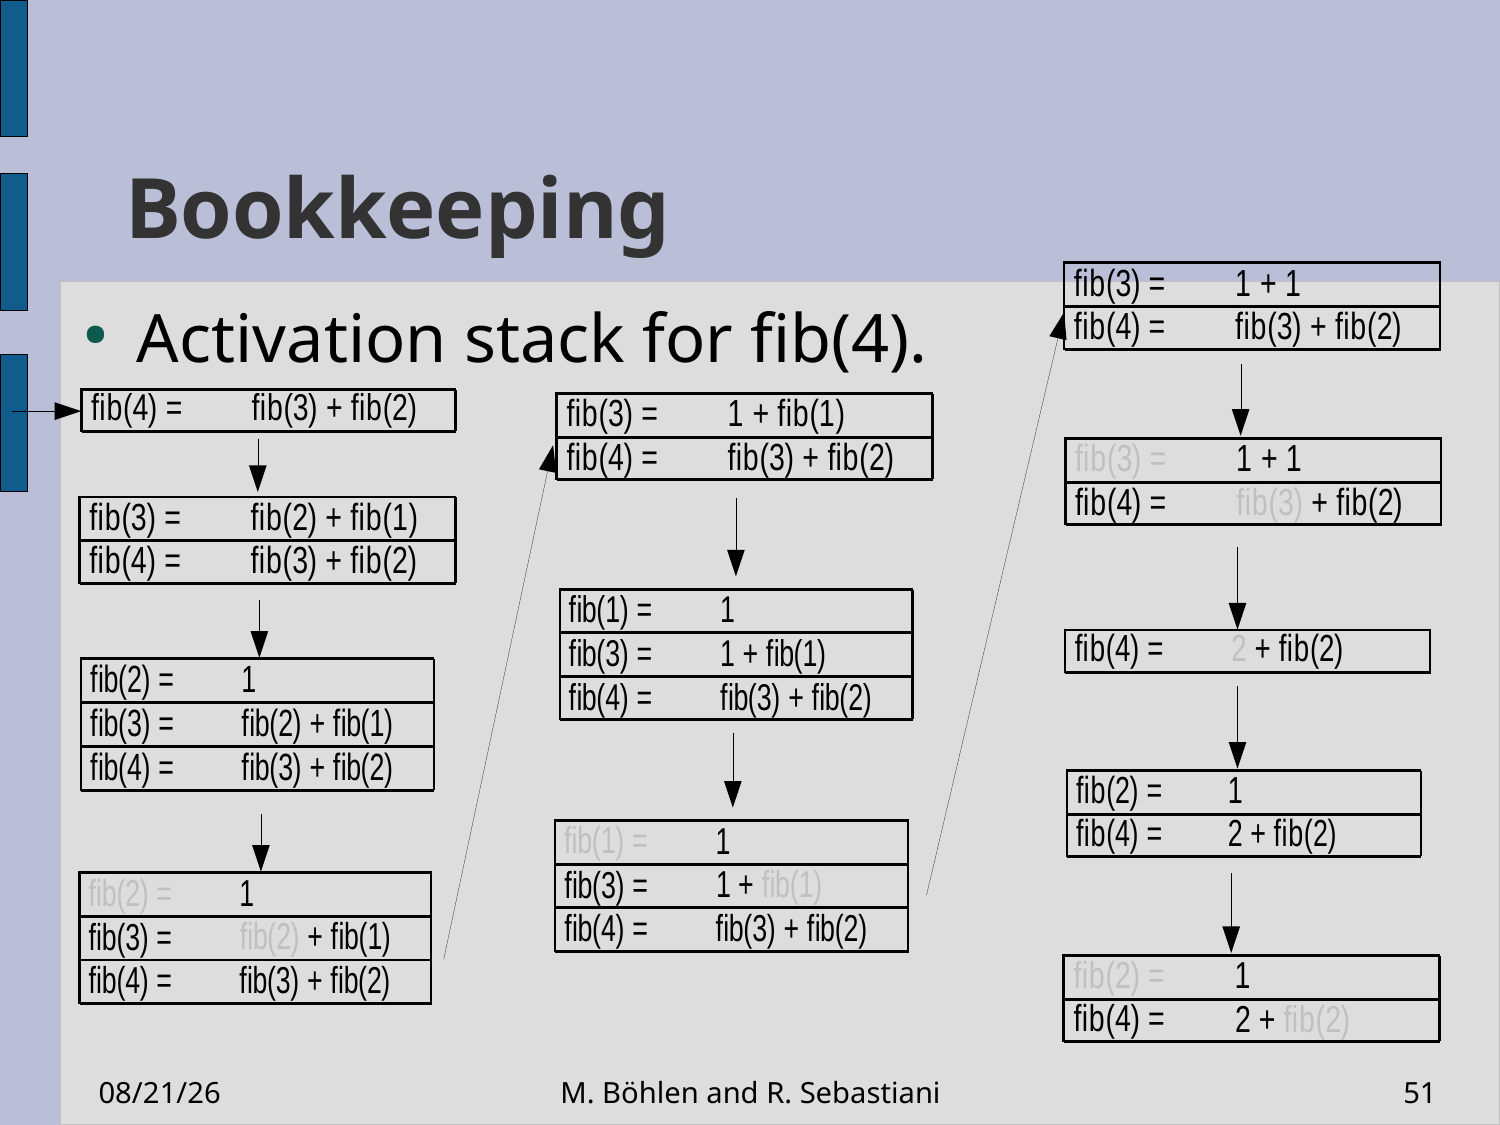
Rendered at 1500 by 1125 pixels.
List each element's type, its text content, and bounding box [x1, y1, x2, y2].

chart [1063, 436, 1442, 549]
chart [553, 818, 909, 954]
chart [558, 587, 914, 722]
chart [1063, 628, 1431, 687]
chart [79, 387, 457, 440]
title Bookkeeping [110, 67, 1392, 271]
list Activation stack for fib(4). [51, 283, 1333, 1008]
chart [555, 391, 934, 498]
chart [78, 495, 457, 602]
chart [1062, 260, 1441, 367]
chart [78, 870, 432, 1006]
chart [1065, 768, 1422, 875]
chart [1062, 953, 1441, 1065]
chart [79, 656, 435, 793]
